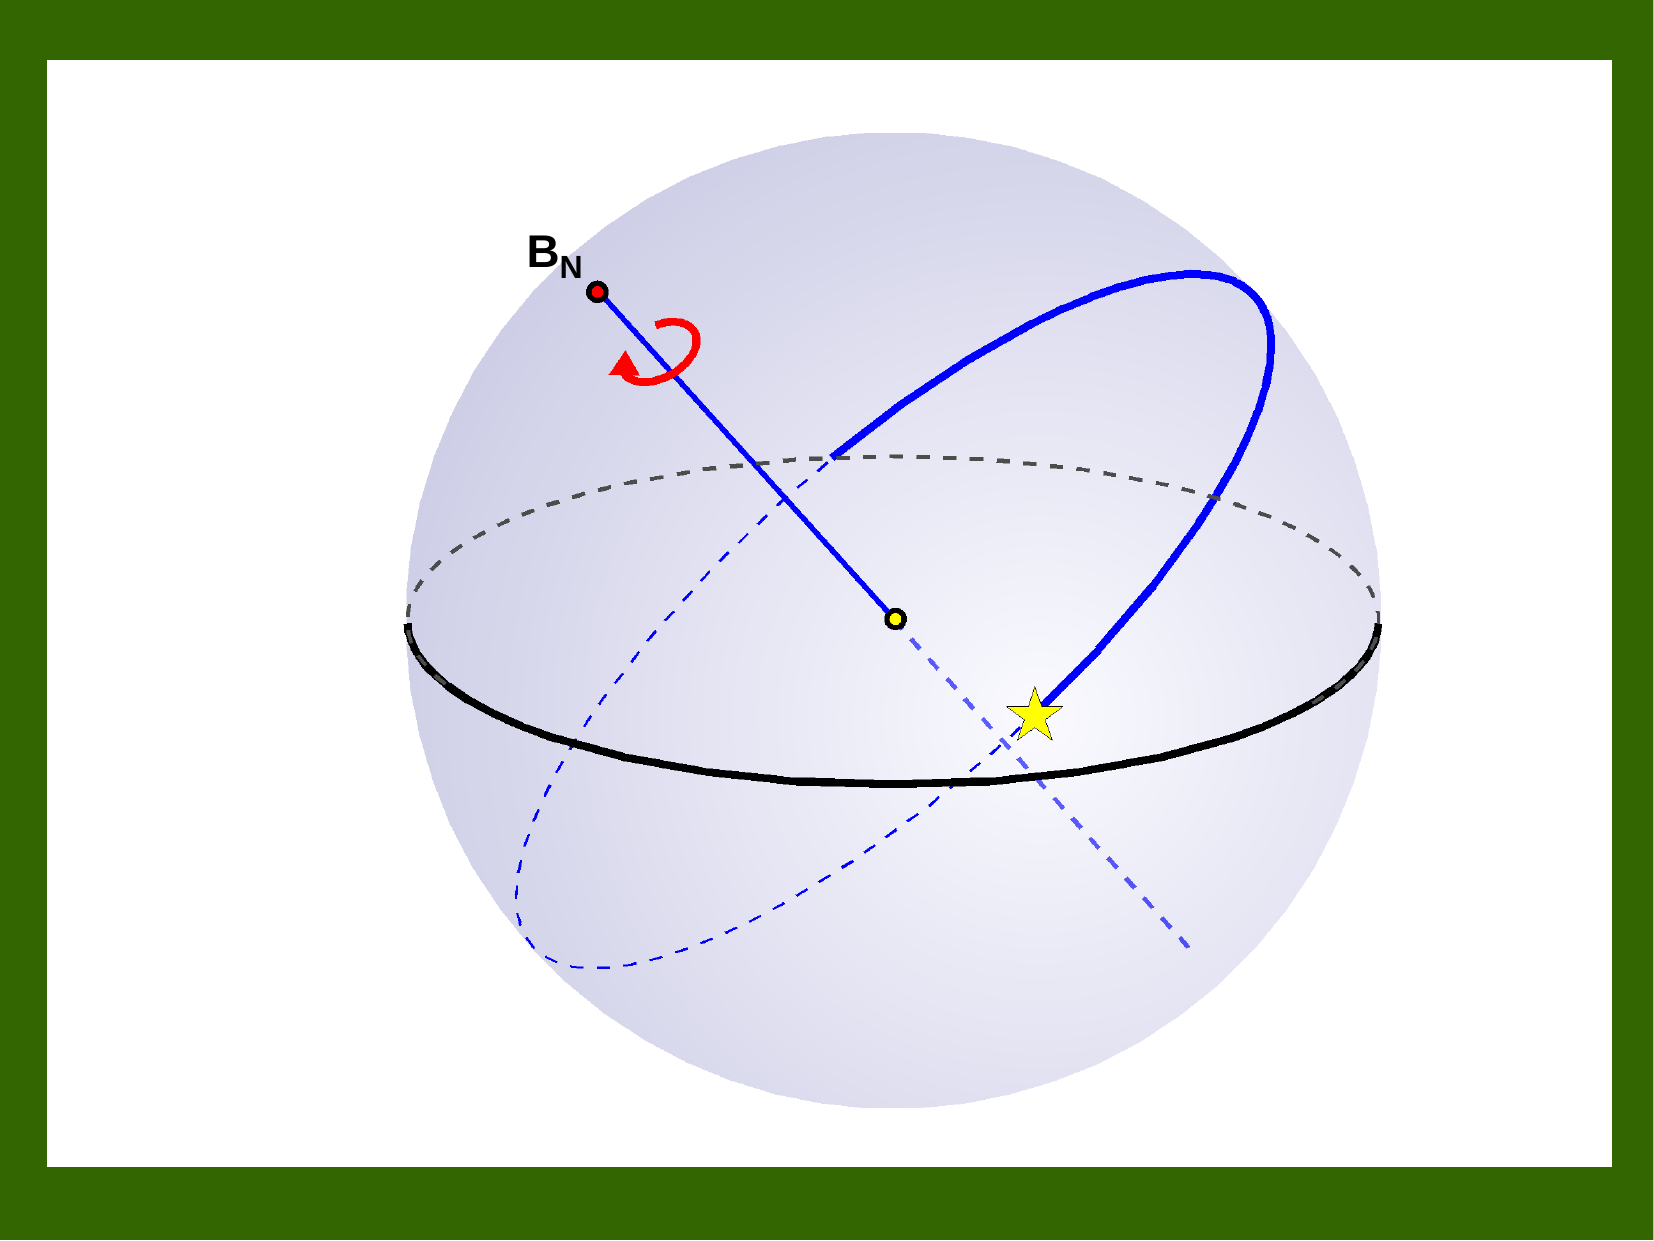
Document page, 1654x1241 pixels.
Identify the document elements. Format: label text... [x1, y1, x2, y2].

text_box BN [511, 218, 598, 293]
picture [47, 60, 1612, 1168]
